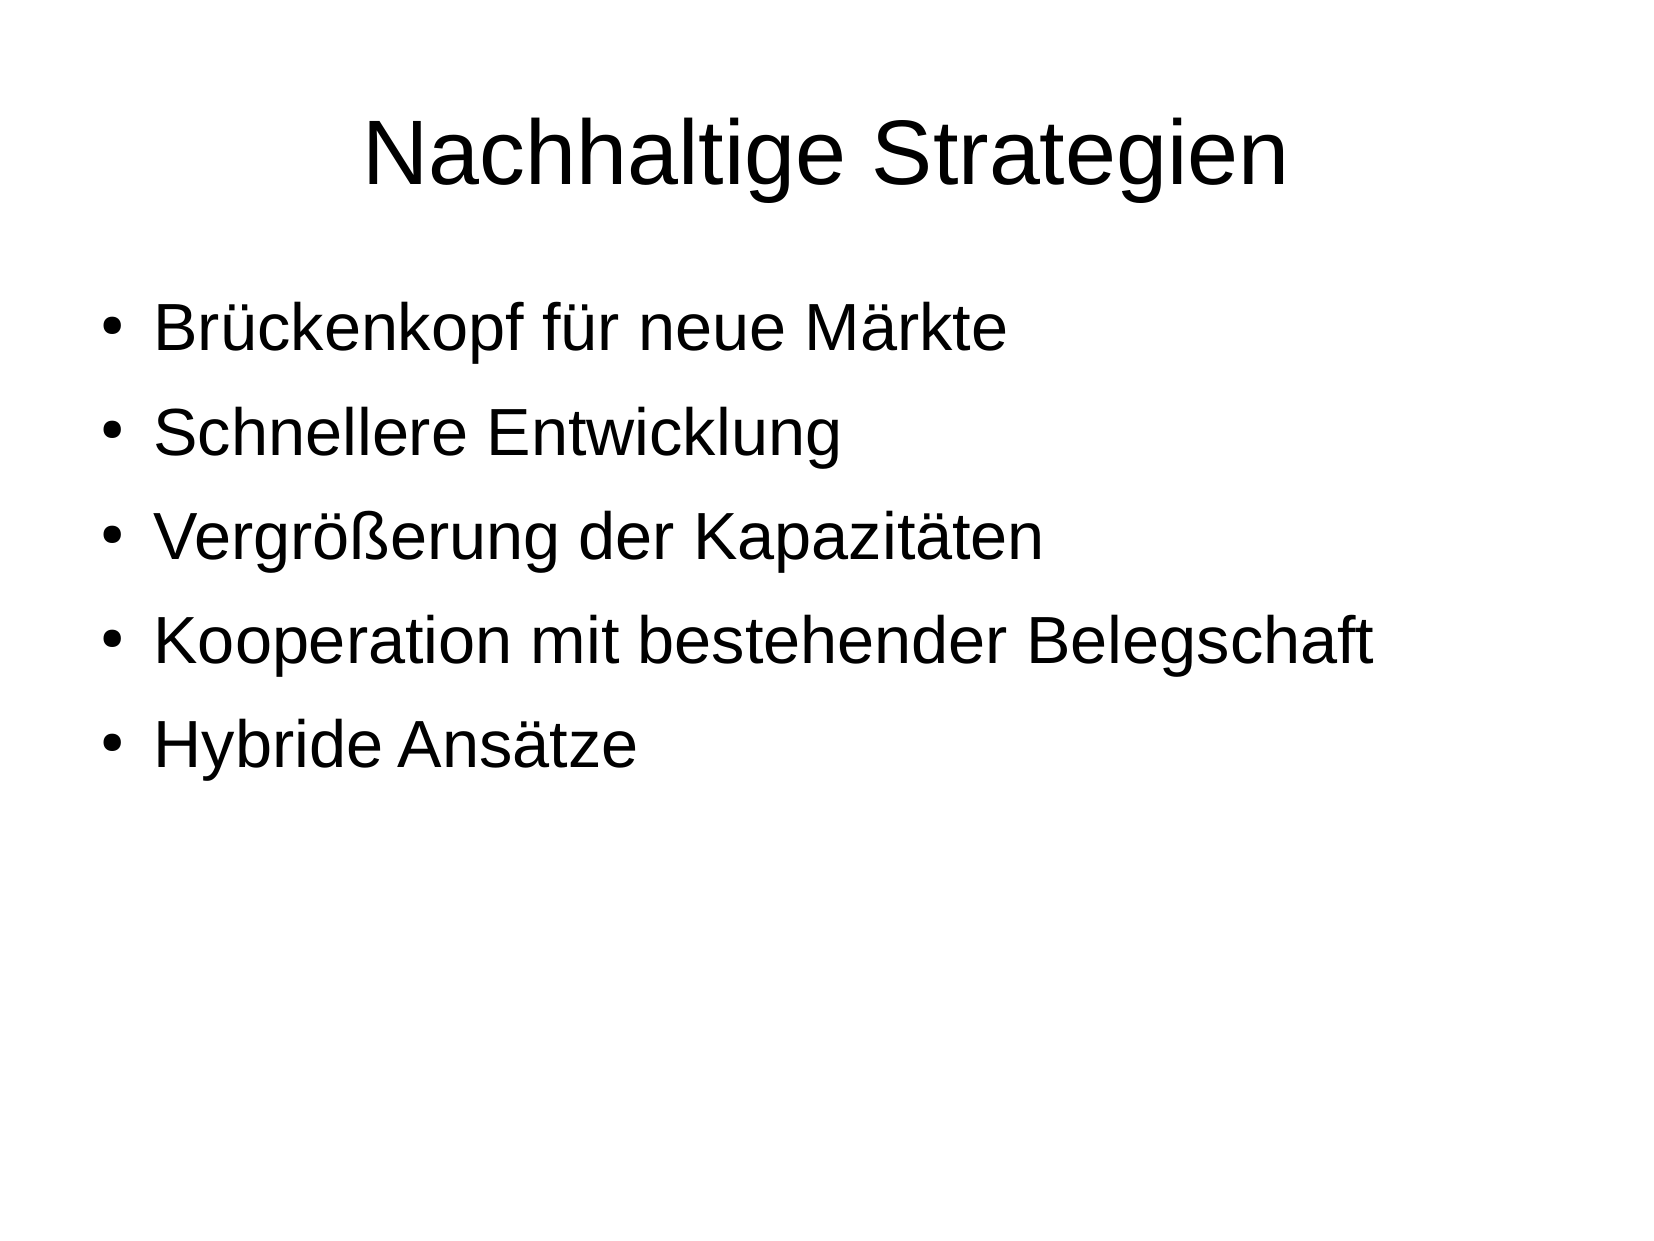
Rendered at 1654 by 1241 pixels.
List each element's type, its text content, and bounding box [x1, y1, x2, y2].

title Nachhaltige Strategien [82, 56, 1571, 250]
list Brückenkopf für neue Märkte Schnellere Entwicklung Vergrößerung der Kapazitäten Kooperation mit bestehender Belegschaft Hybride Ansätze [82, 290, 1571, 1109]
